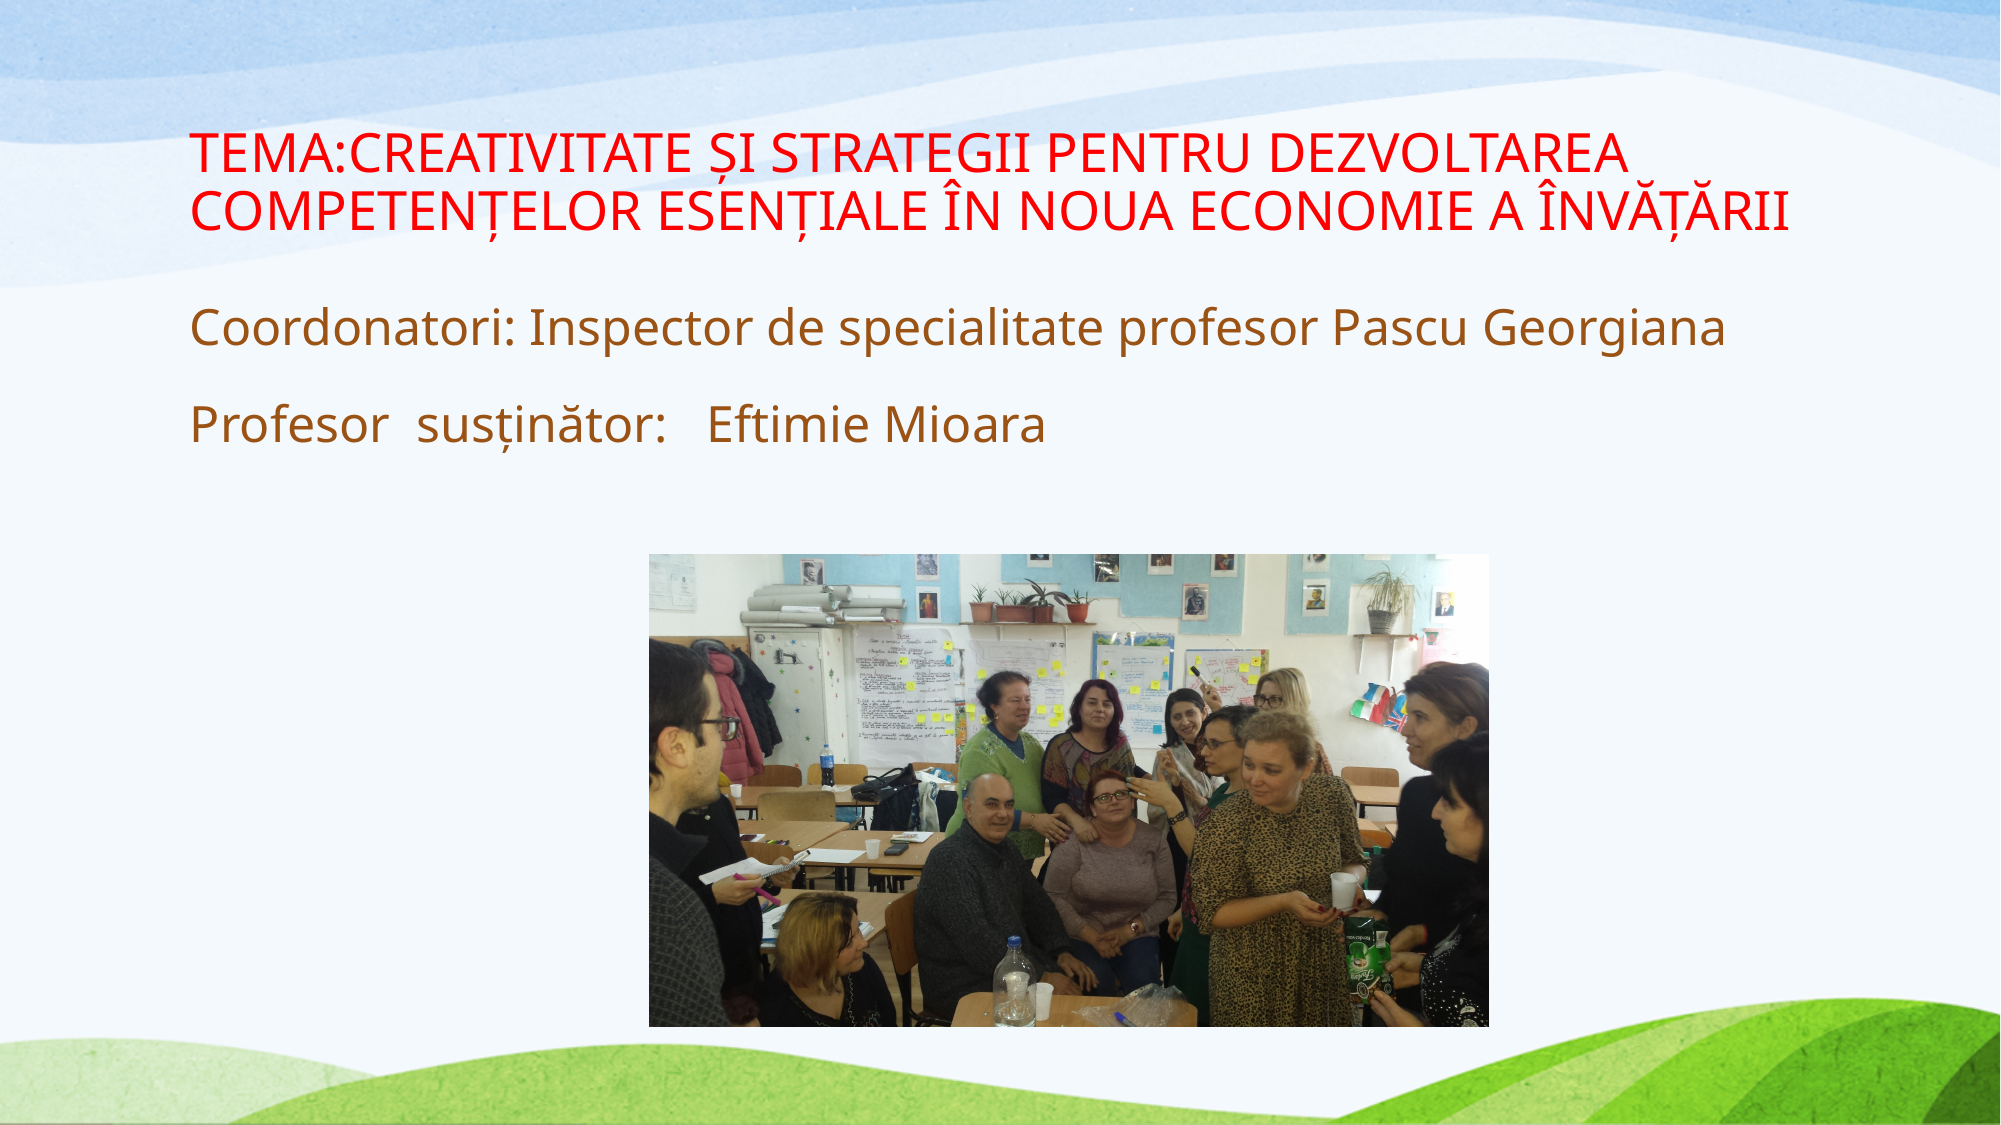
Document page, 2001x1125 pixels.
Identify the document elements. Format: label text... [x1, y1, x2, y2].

picture [0, 0, 2001, 1125]
list Coordonatori: Inspector de specialitate profesor Pascu Georgiana Profesor susținător: Eftimie Mioara [174, 287, 1825, 982]
title TEMA:CREATIVITATE ȘI STRATEGII PENTRU DEZVOLTAREA COMPETENȚELOR ESENȚIALE ÎN NOUA ECONOMIE A ÎNVĂȚĂRII [174, 50, 1825, 251]
